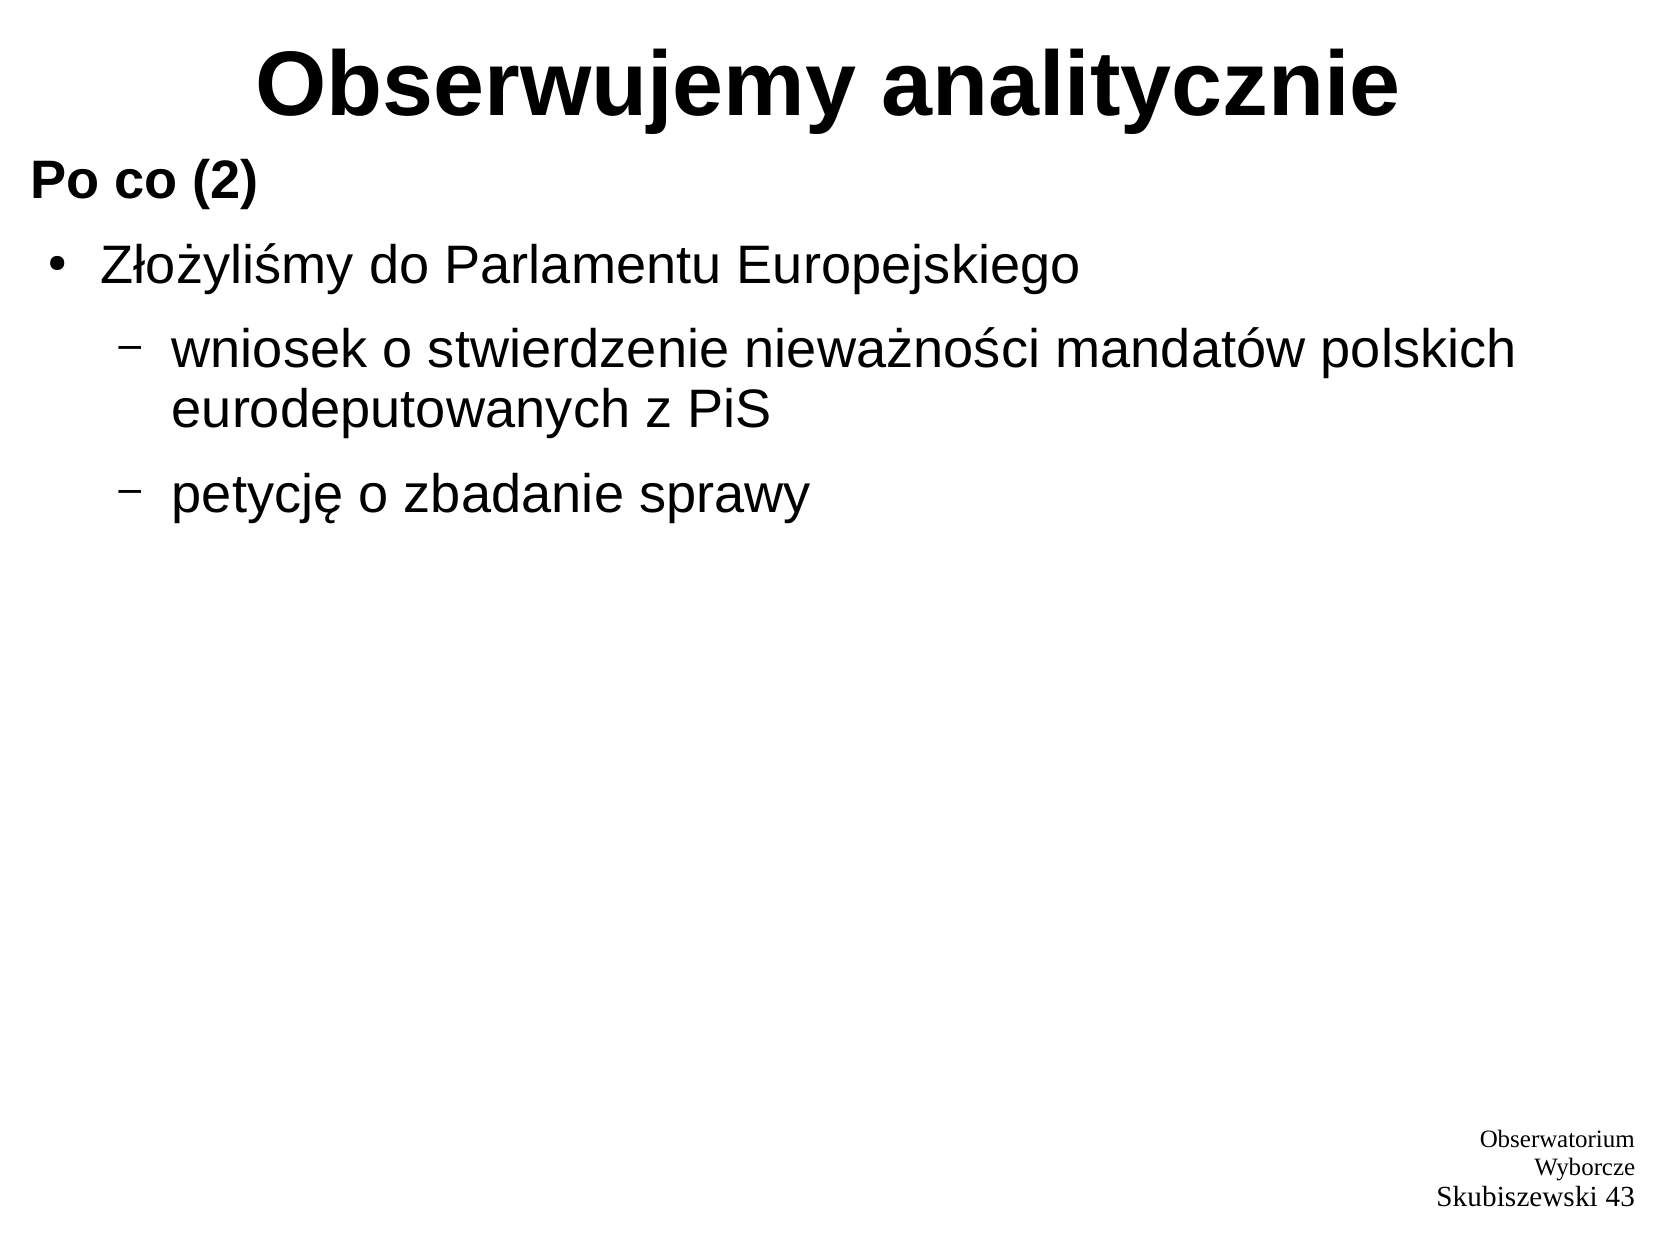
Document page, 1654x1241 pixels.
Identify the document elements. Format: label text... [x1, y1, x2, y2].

title Obserwujemy analitycznie [84, 32, 1573, 150]
list Po co (2) Złożyliśmy do Parlamentu Europejskiego wniosek o stwierdzenie nieważności mandatów polskich eurodeputowanych z PiS petycję o zbadanie sprawy [30, 150, 1621, 1186]
